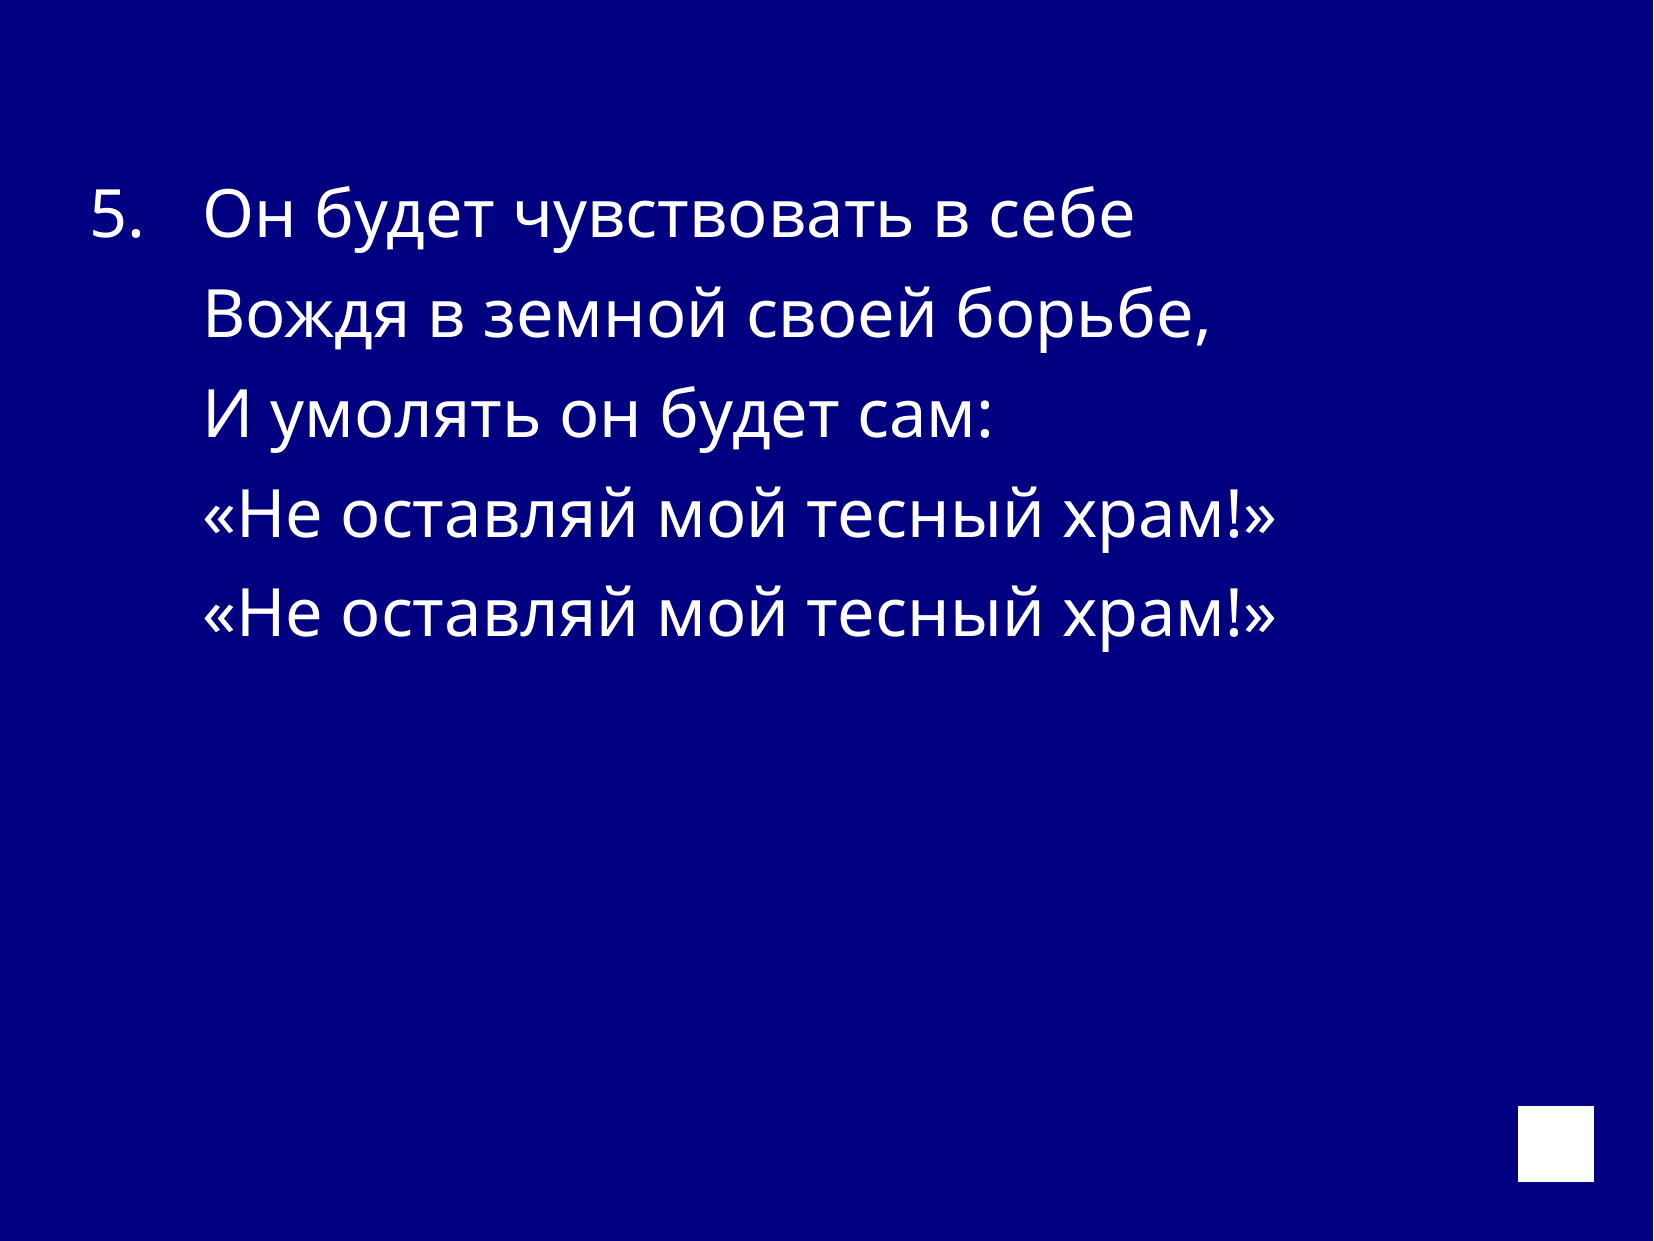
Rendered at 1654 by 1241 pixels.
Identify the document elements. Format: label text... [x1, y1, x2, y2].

text_box [1518, 1106, 1594, 1182]
text_box 5. Он будет чувствовать в себе Вождя в земной своей борьбе, И умолять он будет сам: «Не оставляй мой тесный храм!» «Не оставляй мой тесный храм!» [75, 150, 1576, 1163]
